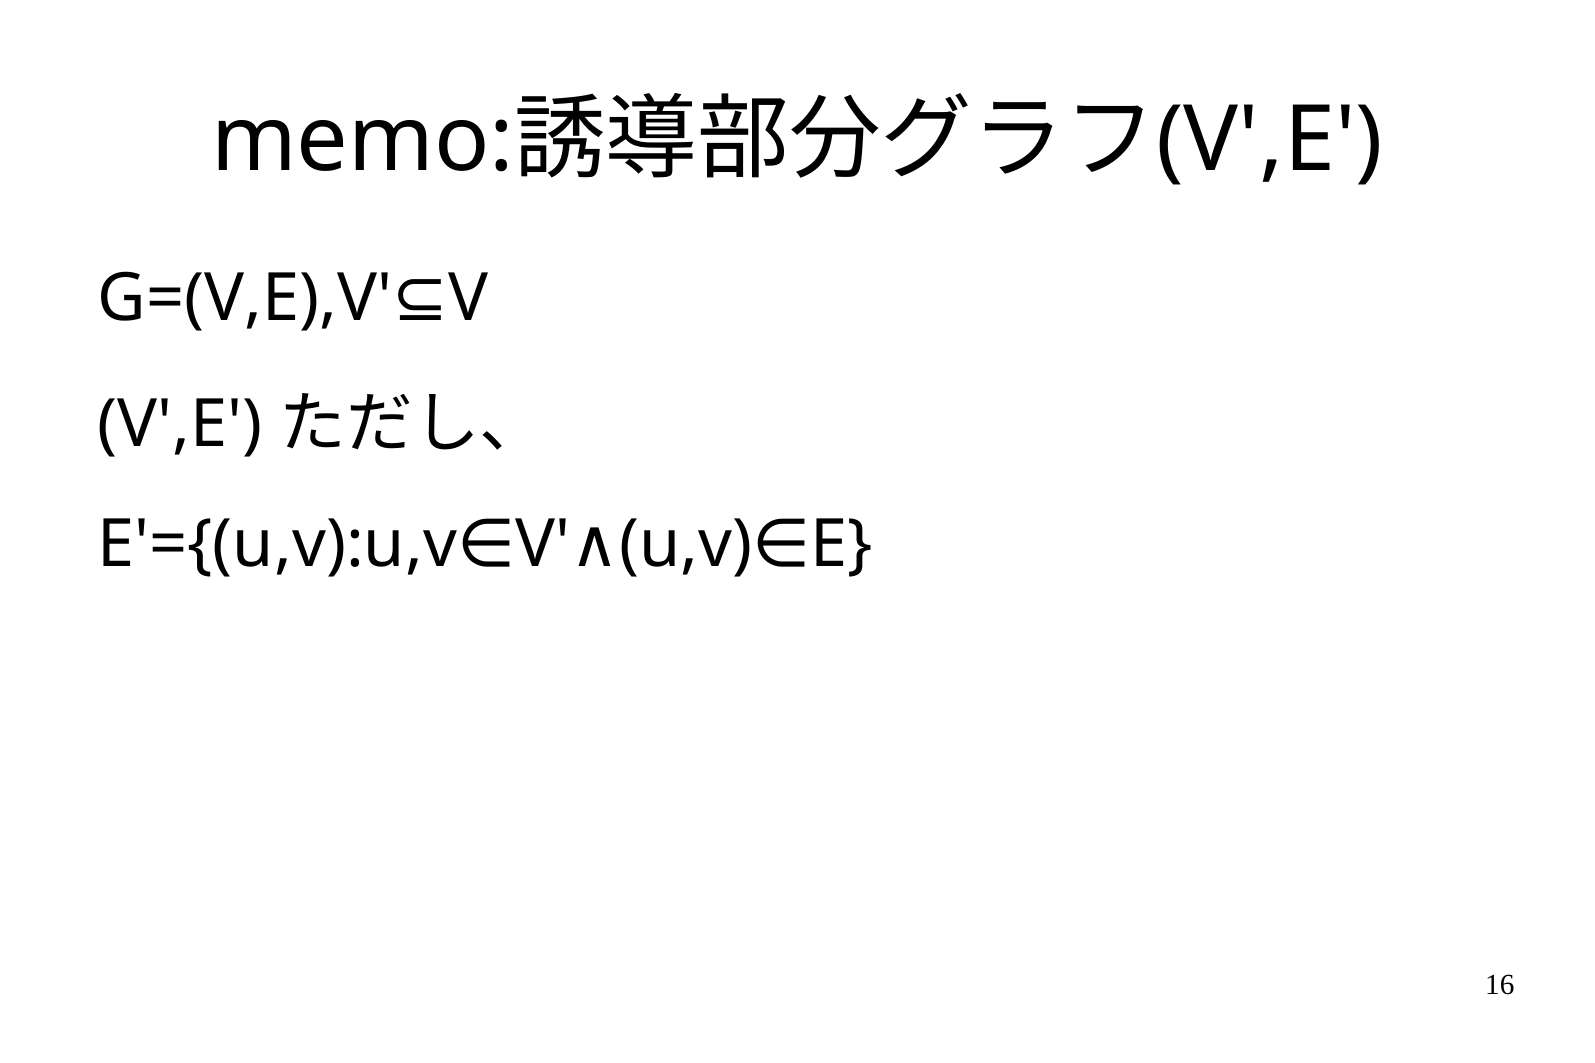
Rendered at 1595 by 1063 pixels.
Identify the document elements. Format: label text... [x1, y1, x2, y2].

list G=(V,E),V'⊆V (V',E') ただし、 E'={(u,v):u,v∈V'∧(u,v)∈E} [79, 248, 1515, 936]
title memo:誘導部分グラフ(V',E') [79, 49, 1515, 213]
